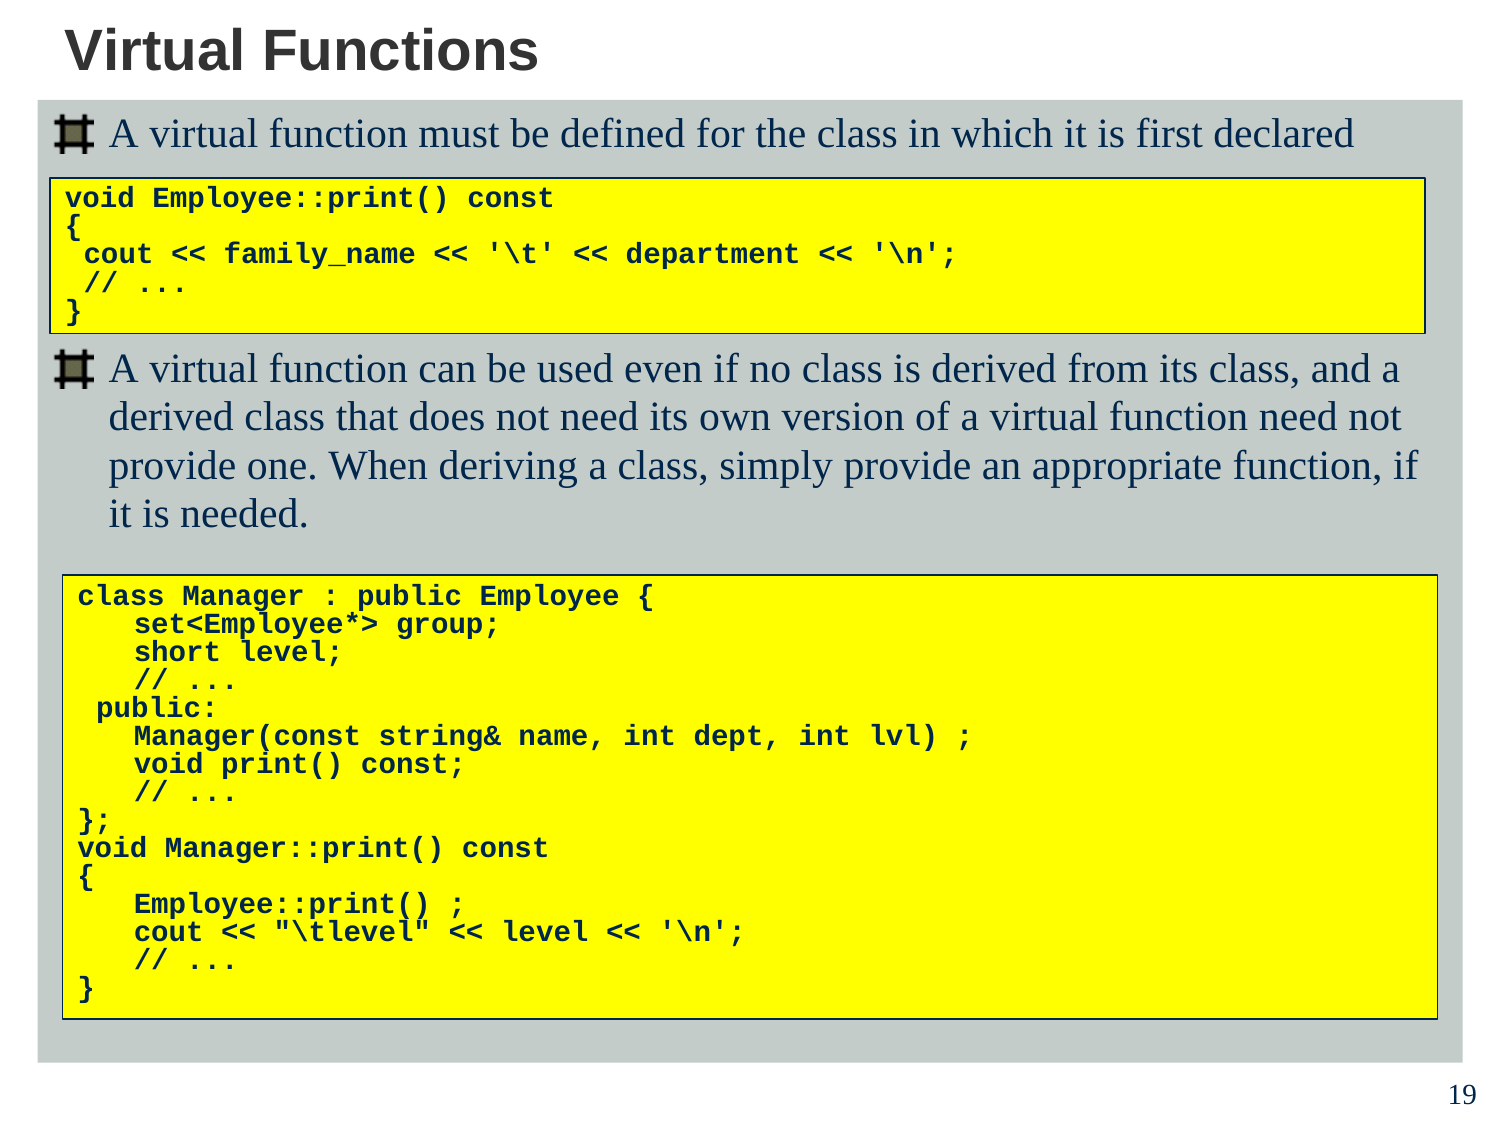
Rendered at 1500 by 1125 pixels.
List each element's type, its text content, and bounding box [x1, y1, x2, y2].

text_box class Manager : public Employee { set<Employee*> group; short level; // ... public: Manager(const string& name, int dept, int lvl) ; void print() const; // ... }; void Manager::print() const { Employee::print() ; cout << "\tlevel" << level << '\n'; // ... } [62, 575, 1438, 1032]
list A virtual function must be defined for the class in which it is first declared A virtual function can be used even if no class is derived from its class, and a derived class that does not need its own version of a virtual function need not provide one. When deriving a class, simply provide an appropriate function, if it is needed. [37, 99, 1463, 1063]
title Virtual Functions [50, 0, 1450, 91]
text_box void Employee::print() const { cout << family_name << '\t' << department << '\n'; // ... } [50, 177, 1426, 341]
